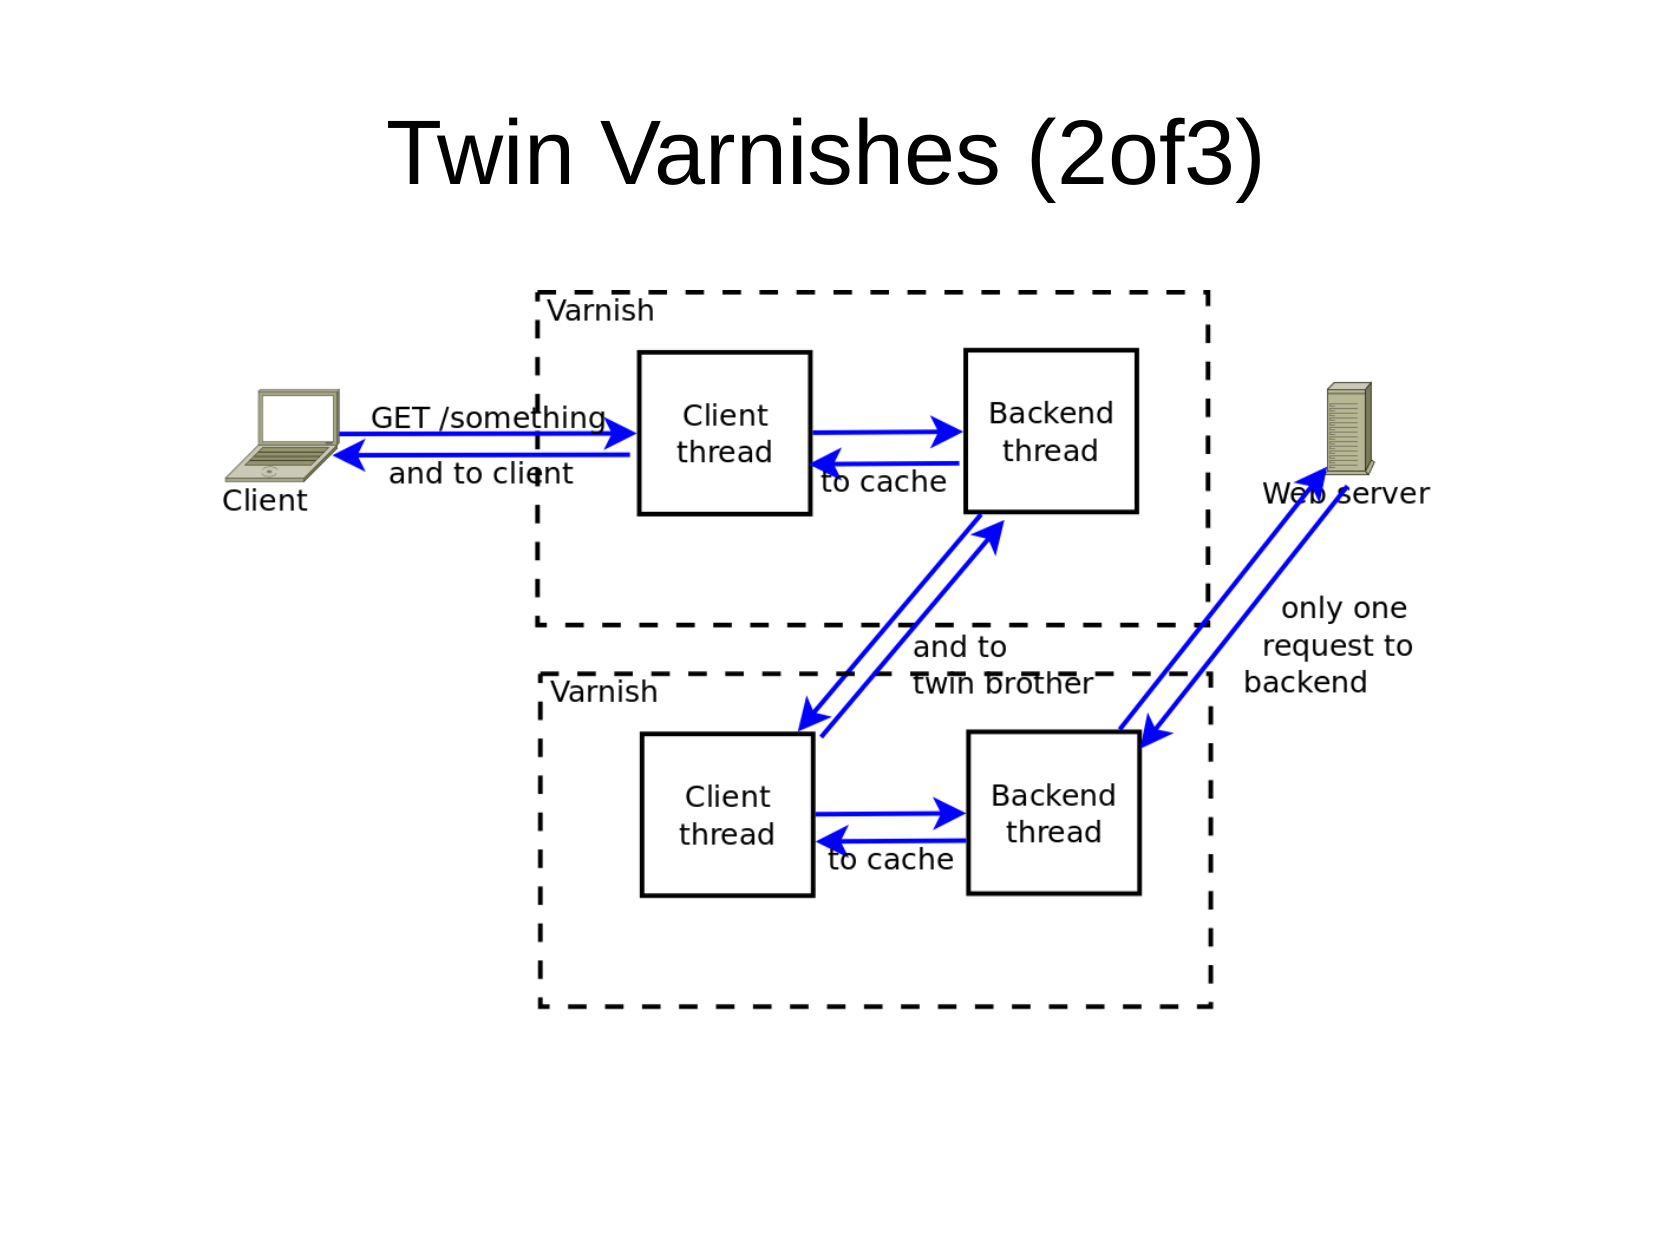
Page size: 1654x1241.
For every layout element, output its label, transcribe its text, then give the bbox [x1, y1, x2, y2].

title Twin Varnishes (2of3) [82, 49, 1571, 257]
picture [222, 290, 1431, 1010]
